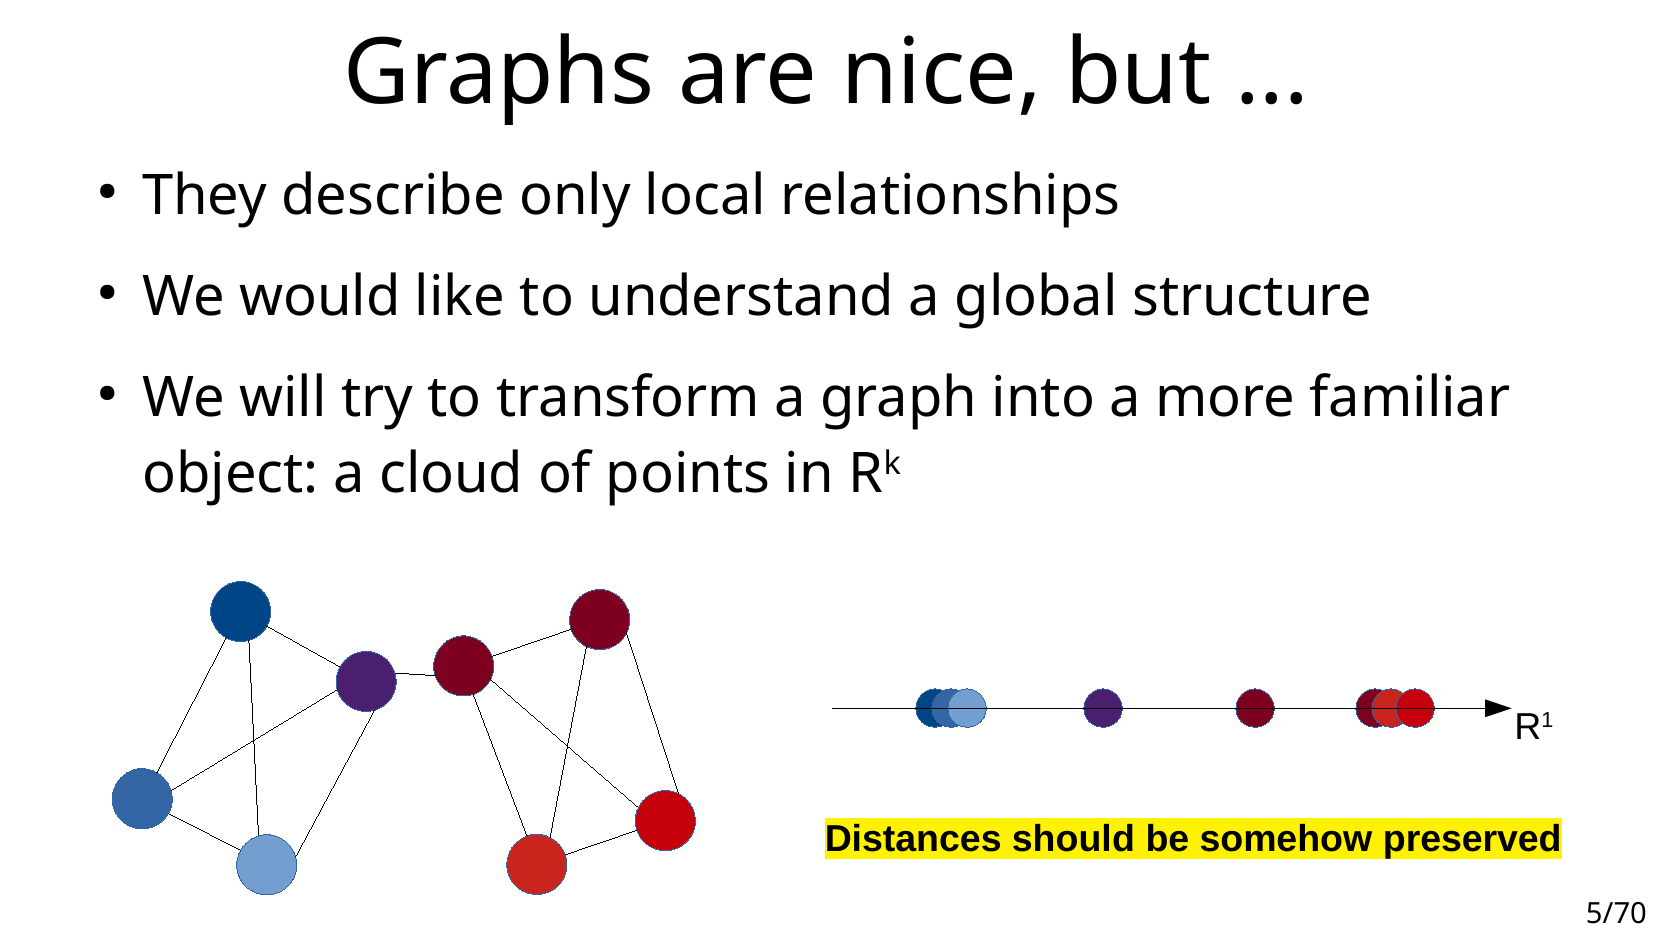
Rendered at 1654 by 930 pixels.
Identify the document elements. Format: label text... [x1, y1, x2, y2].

text_box [1235, 709, 1275, 728]
text_box [915, 688, 987, 708]
text_box [1083, 688, 1123, 708]
text_box R1 [1499, 698, 1569, 756]
text_box [236, 834, 297, 895]
text_box [569, 589, 630, 650]
text_box [210, 581, 271, 642]
text_box [506, 834, 567, 895]
list They describe only local relationships We would like to understand a global structure We will try to transform a graph into a more familiar object: a cloud of points in Rk [82, 154, 1571, 516]
title Graphs are nice, but ... [82, 2, 1571, 135]
text_box [1355, 688, 1435, 708]
text_box [112, 768, 173, 829]
text_box [433, 635, 494, 696]
text_box Distances should be somehow preserved [810, 810, 1578, 867]
text_box [336, 651, 397, 712]
text_box [635, 790, 696, 851]
text_box [1083, 709, 1123, 728]
text_box [1355, 709, 1435, 728]
text_box [1235, 688, 1275, 708]
text_box [915, 709, 987, 728]
